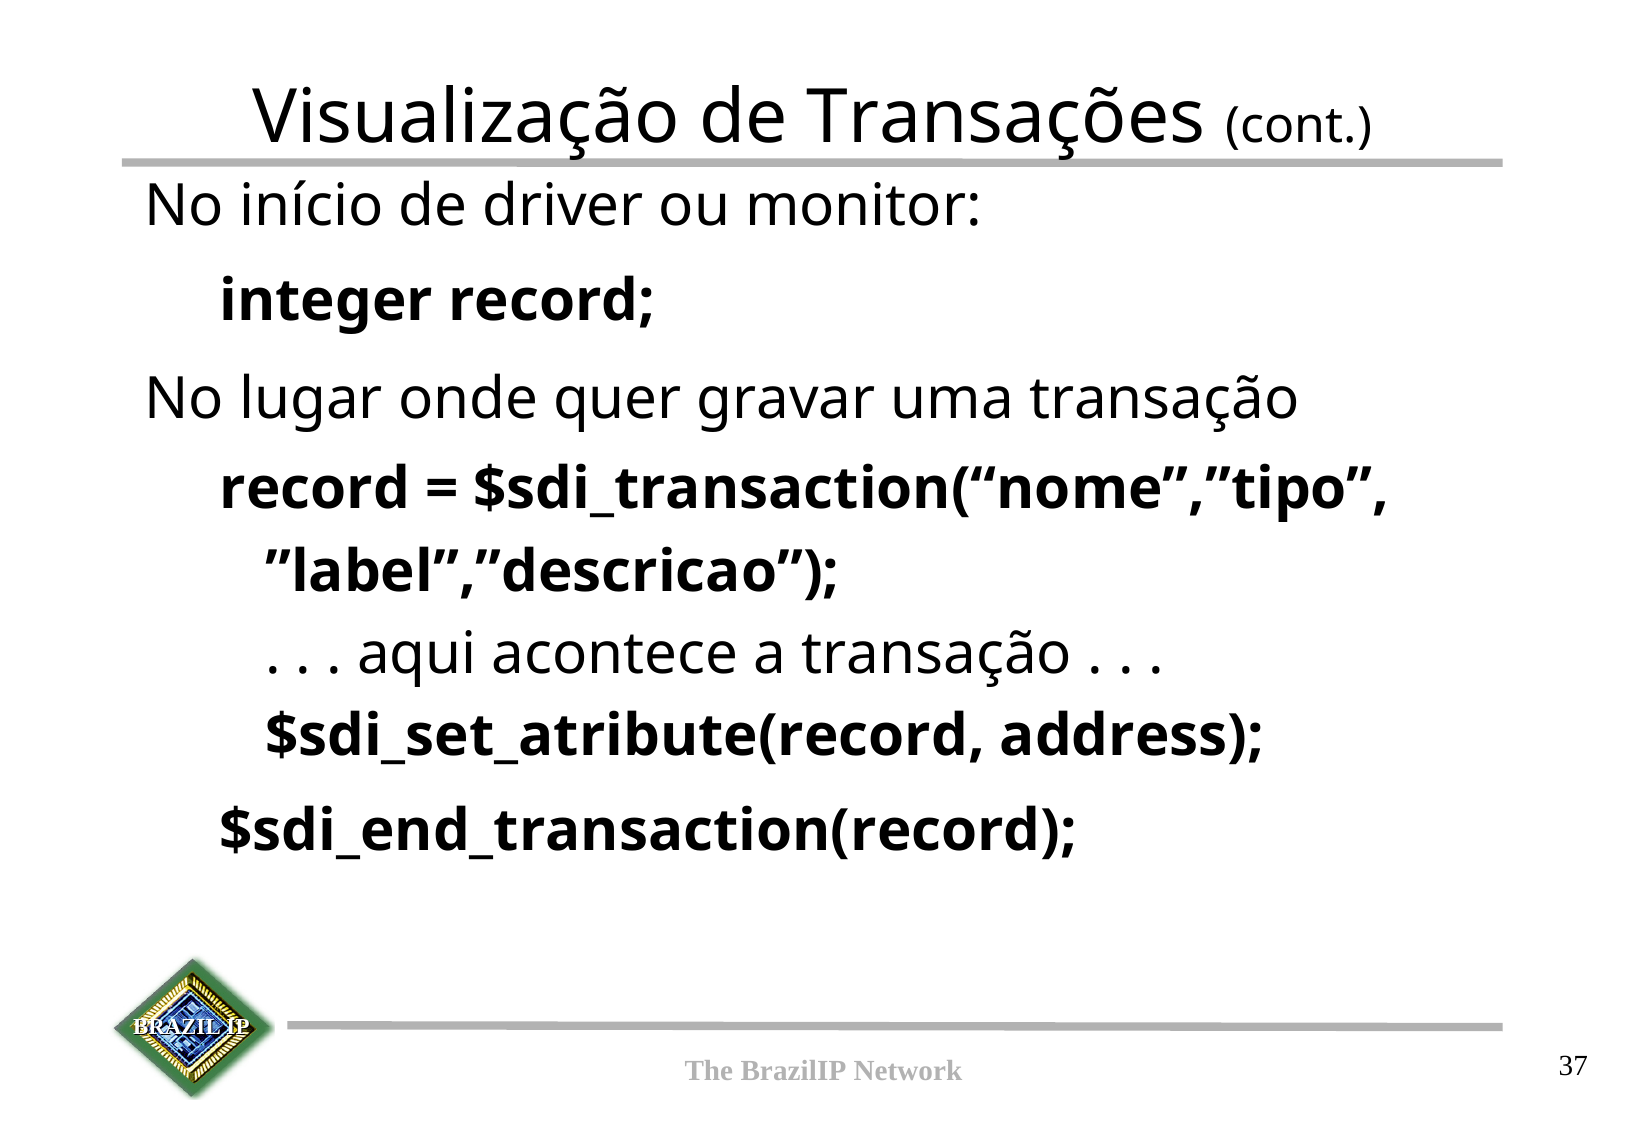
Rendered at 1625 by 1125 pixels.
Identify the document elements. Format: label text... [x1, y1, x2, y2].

title Visualização de Transações (cont.)‏ [44, 18, 1580, 207]
list No início de driver ou monitor: integer record; No lugar onde quer gravar uma transação record = $sdi_transaction(“nome”,”tipo”, ”label”,”descricao”); . . . aqui acontece a transação . . . $sdi_set_atribute(record, address); $sdi_end_transaction(record); [129, 155, 1584, 959]
picture [108, 953, 275, 1100]
